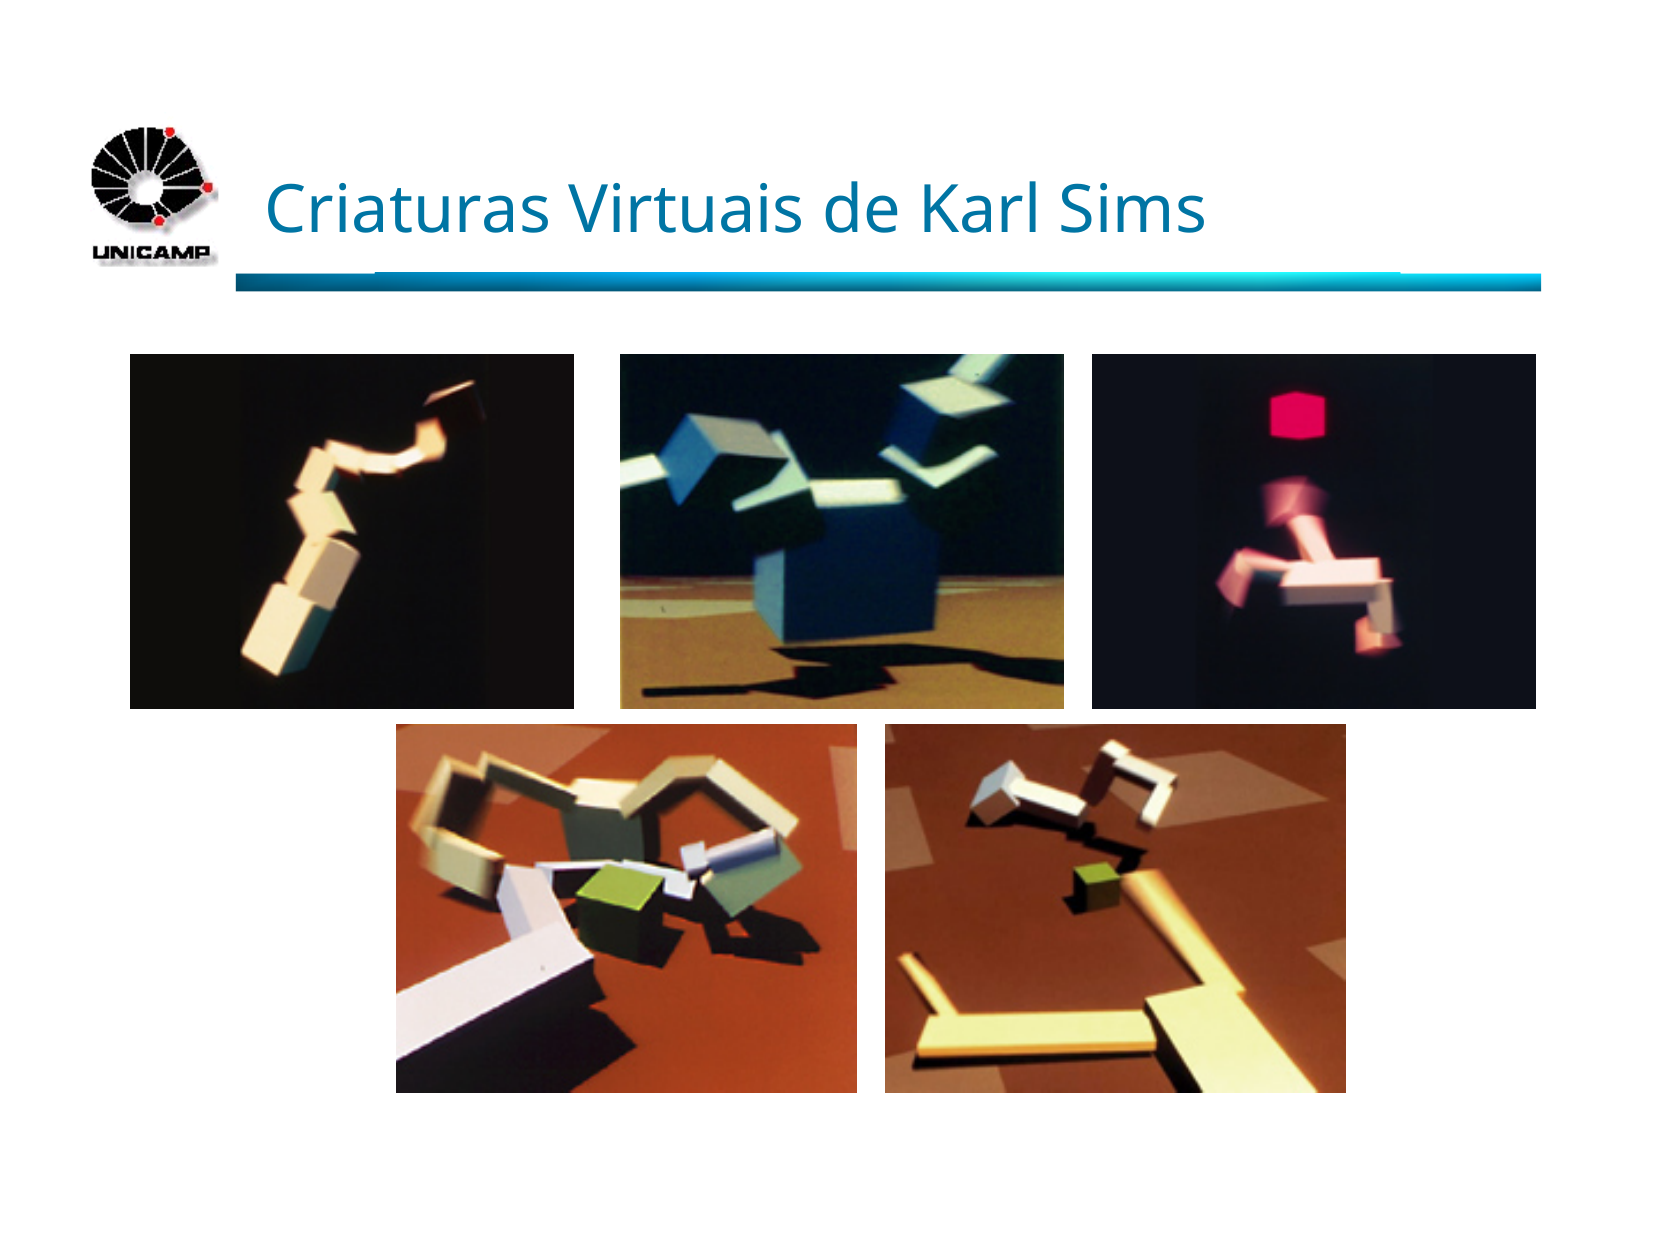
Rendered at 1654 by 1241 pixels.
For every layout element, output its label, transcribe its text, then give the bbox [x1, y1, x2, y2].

picture [1092, 354, 1536, 709]
picture [396, 724, 857, 1093]
picture [125, 272, 1654, 295]
picture [130, 354, 574, 709]
title Criaturas Virtuais de Karl Sims [264, 42, 1534, 250]
picture [620, 354, 1064, 709]
picture [885, 724, 1346, 1093]
